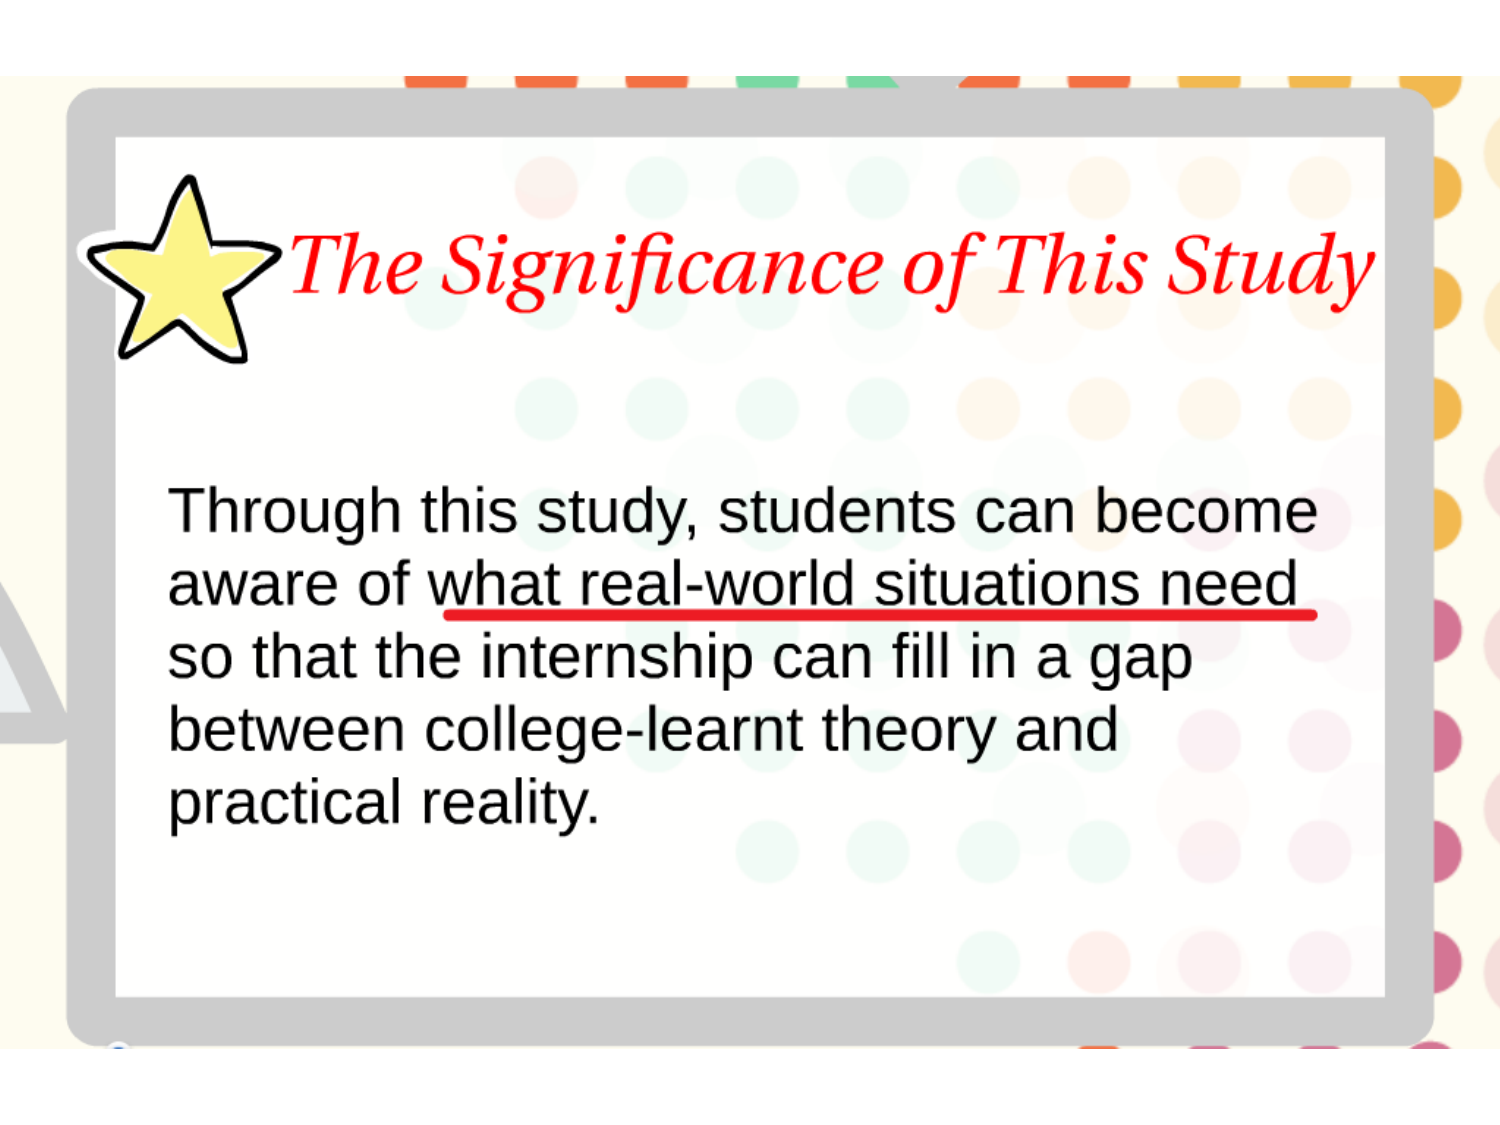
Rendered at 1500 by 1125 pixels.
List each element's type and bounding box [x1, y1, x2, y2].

picture [0, 76, 1500, 1049]
